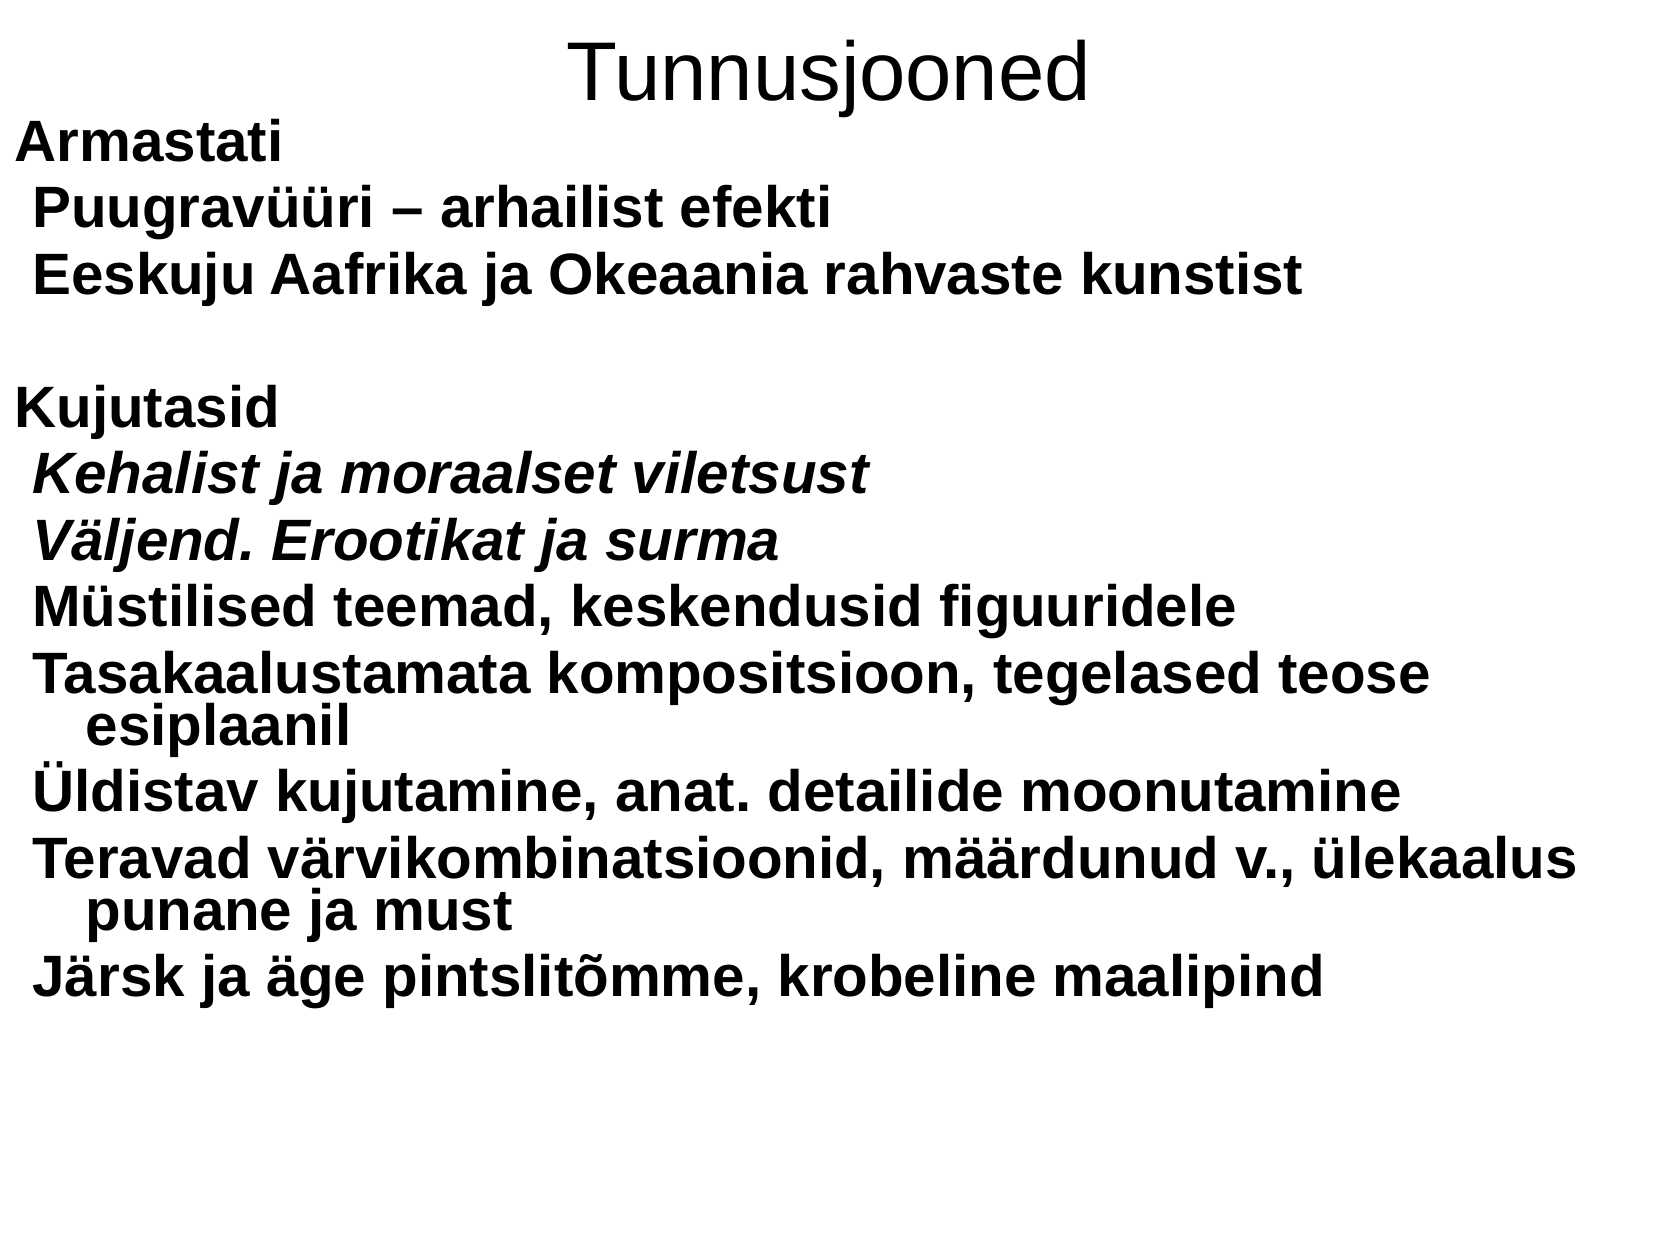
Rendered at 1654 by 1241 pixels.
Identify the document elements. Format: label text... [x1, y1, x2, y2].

title Tunnusjooned [84, 0, 1573, 112]
list Armastati Puugravüüri – arhailist efekti Eeskuju Aafrika ja Okeaania rahvaste kunstist Kujutasid Kehalist ja moraalset viletsust Väljend. Erootikat ja surma Müstilised teemad, keskendusid figuuridele Tasakaalustamata kompositsioon, tegelased teose esiplaanil Üldistav kujutamine, anat. detailide moonutamine Teravad värvikombinatsioonid, määrdunud v., ülekaalus punane ja must Järsk ja äge pintslitõmme, krobeline maalipind [0, 112, 1654, 1180]
